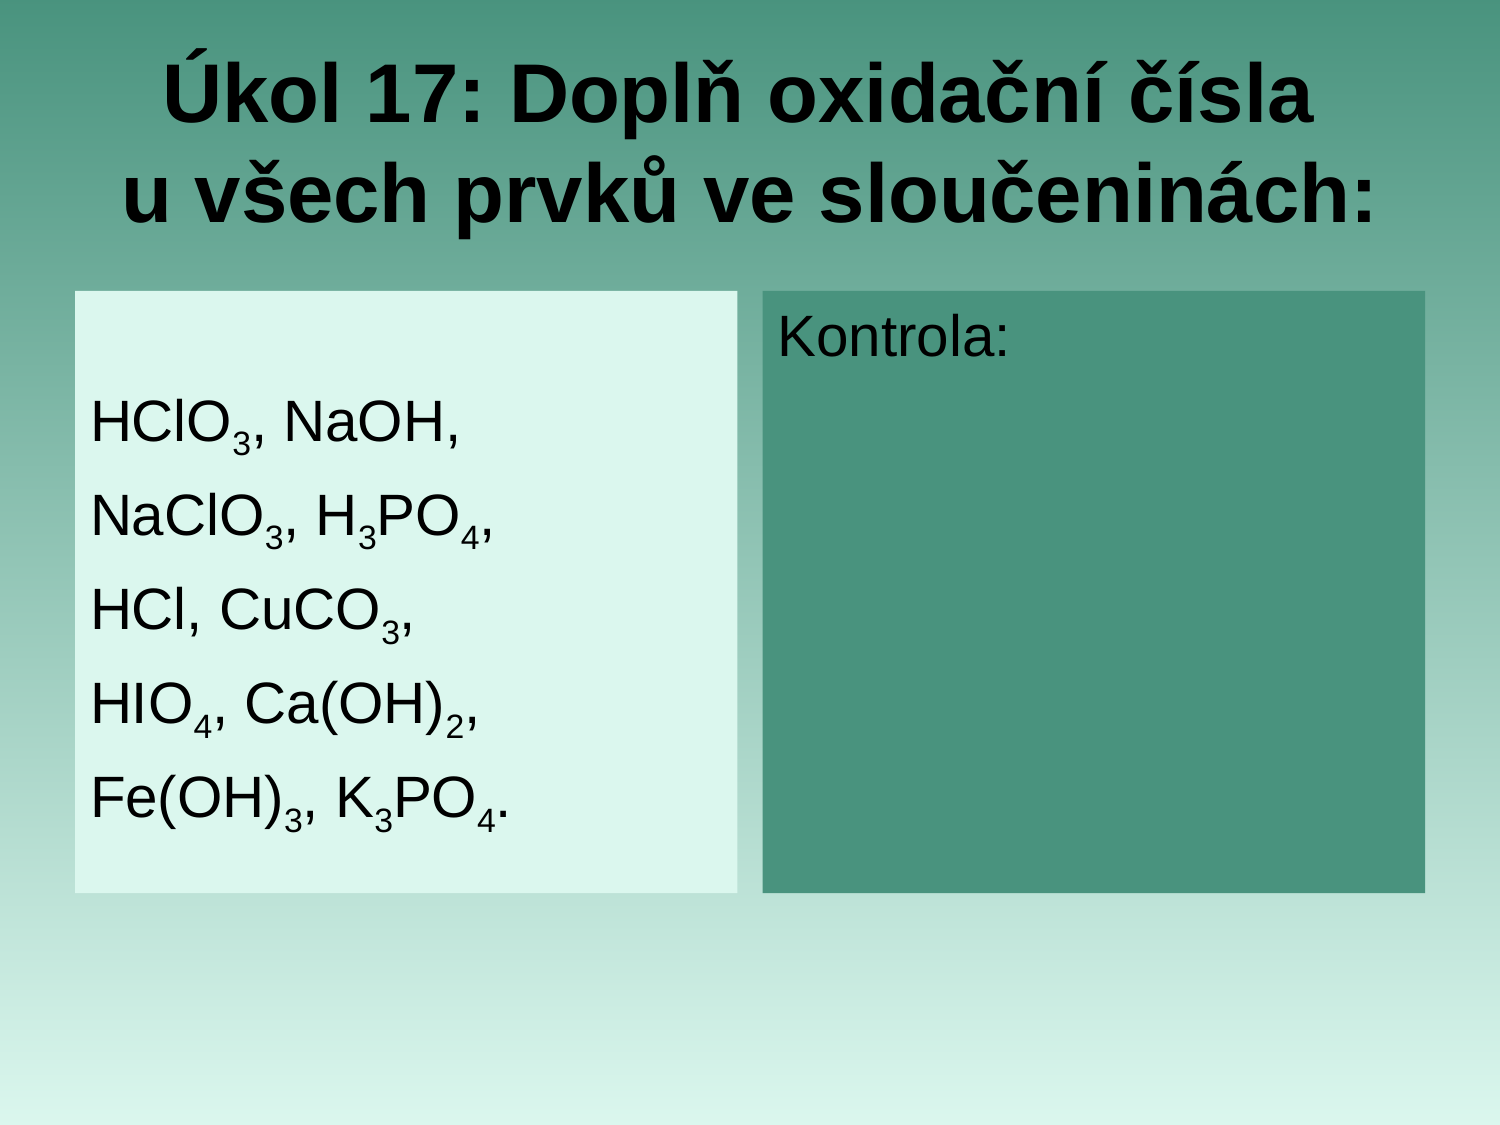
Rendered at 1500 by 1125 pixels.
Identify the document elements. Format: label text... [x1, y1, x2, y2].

title Úkol 17: Doplň oxidační čísla u všech prvků ve sloučeninách: [75, 31, 1426, 247]
list Kontrola: HIClVO-II3, NaIO-IIHI, NaIClVO-II3, HI3PVO-II4, HICl-I, CuIICIVO-II3, HIIVIIO-II4, CaII(O-IIHI)2, FeIII(O-IIHI)3, KI3PVO-II4. [762, 290, 1426, 894]
list HClO3, NaOH, NaClO3, H3PO4, HCl, CuCO3, HIO4, Ca(OH)2, Fe(OH)3, K3PO4. [75, 290, 738, 894]
